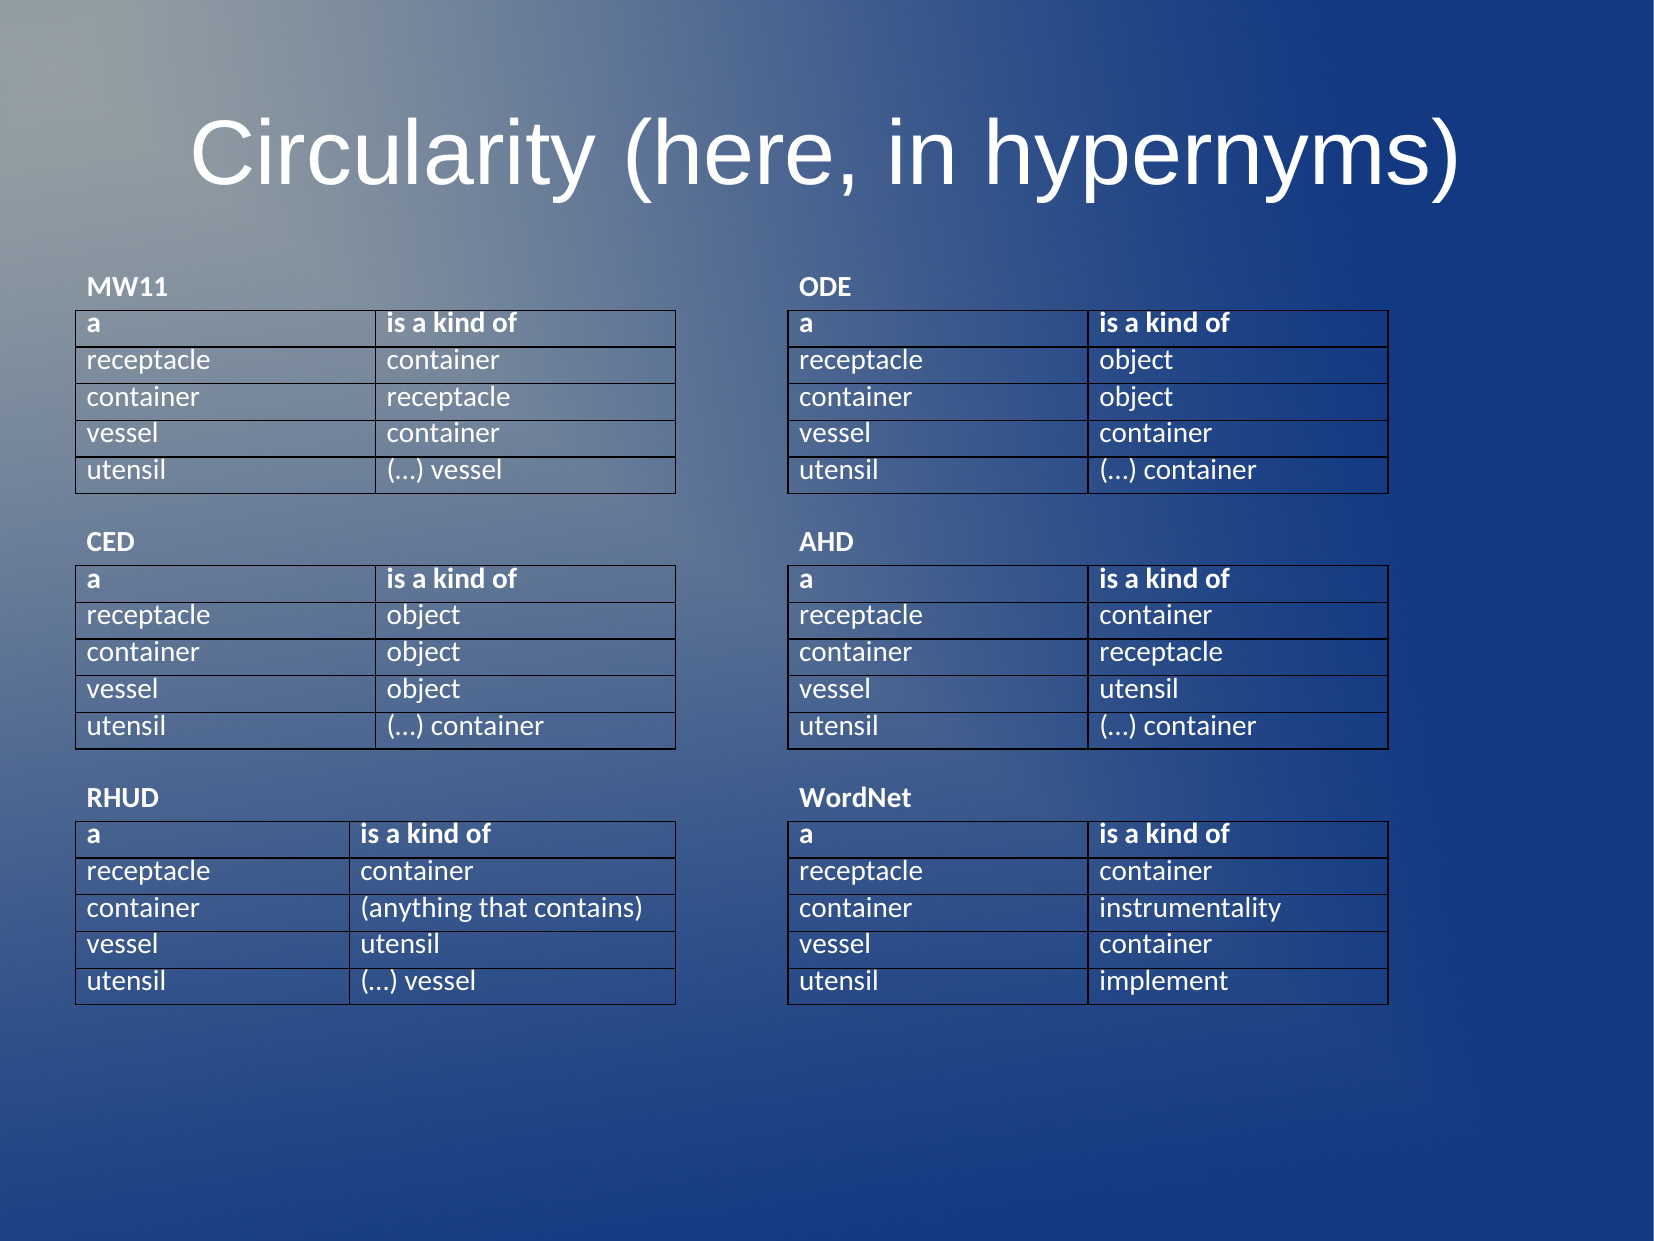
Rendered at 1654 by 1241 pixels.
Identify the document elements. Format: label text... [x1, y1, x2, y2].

picture [0, 0, 1654, 1241]
title Circularity (here, in hypernyms) [82, 49, 1571, 257]
chart [75, 274, 1449, 1077]
